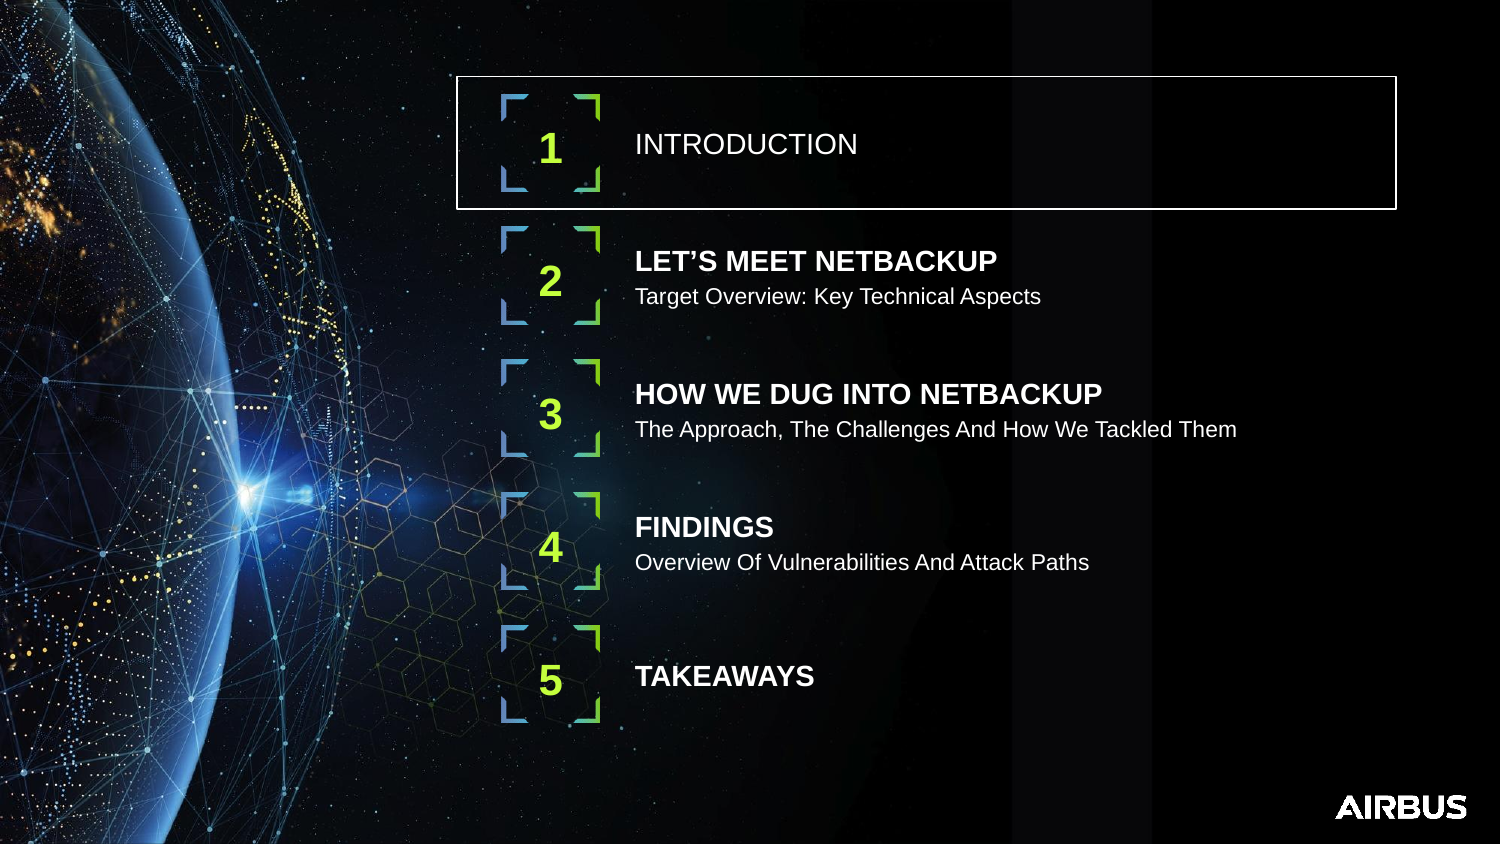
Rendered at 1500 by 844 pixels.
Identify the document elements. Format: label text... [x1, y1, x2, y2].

list HOW WE DUG INTO NETBACKUP The Approach, The Challenges And How We Tackled Them [634, 359, 1326, 458]
text_box INTRODUCTION [634, 94, 1326, 192]
text_box 1 [510, 107, 591, 178]
text_box TAKEAWAYS [634, 625, 1326, 723]
text_box 4 [510, 505, 591, 577]
text_box FINDINGS Overview Of Vulnerabilities And Attack Paths [634, 492, 1326, 591]
text_box 5 [510, 638, 591, 710]
text_box 2 [510, 240, 591, 311]
picture [0, 0, 1500, 844]
text_box LET’S MEET NETBACKUP Target Overview: Key Technical Aspects [634, 226, 1326, 325]
text_box 3 [510, 372, 591, 444]
